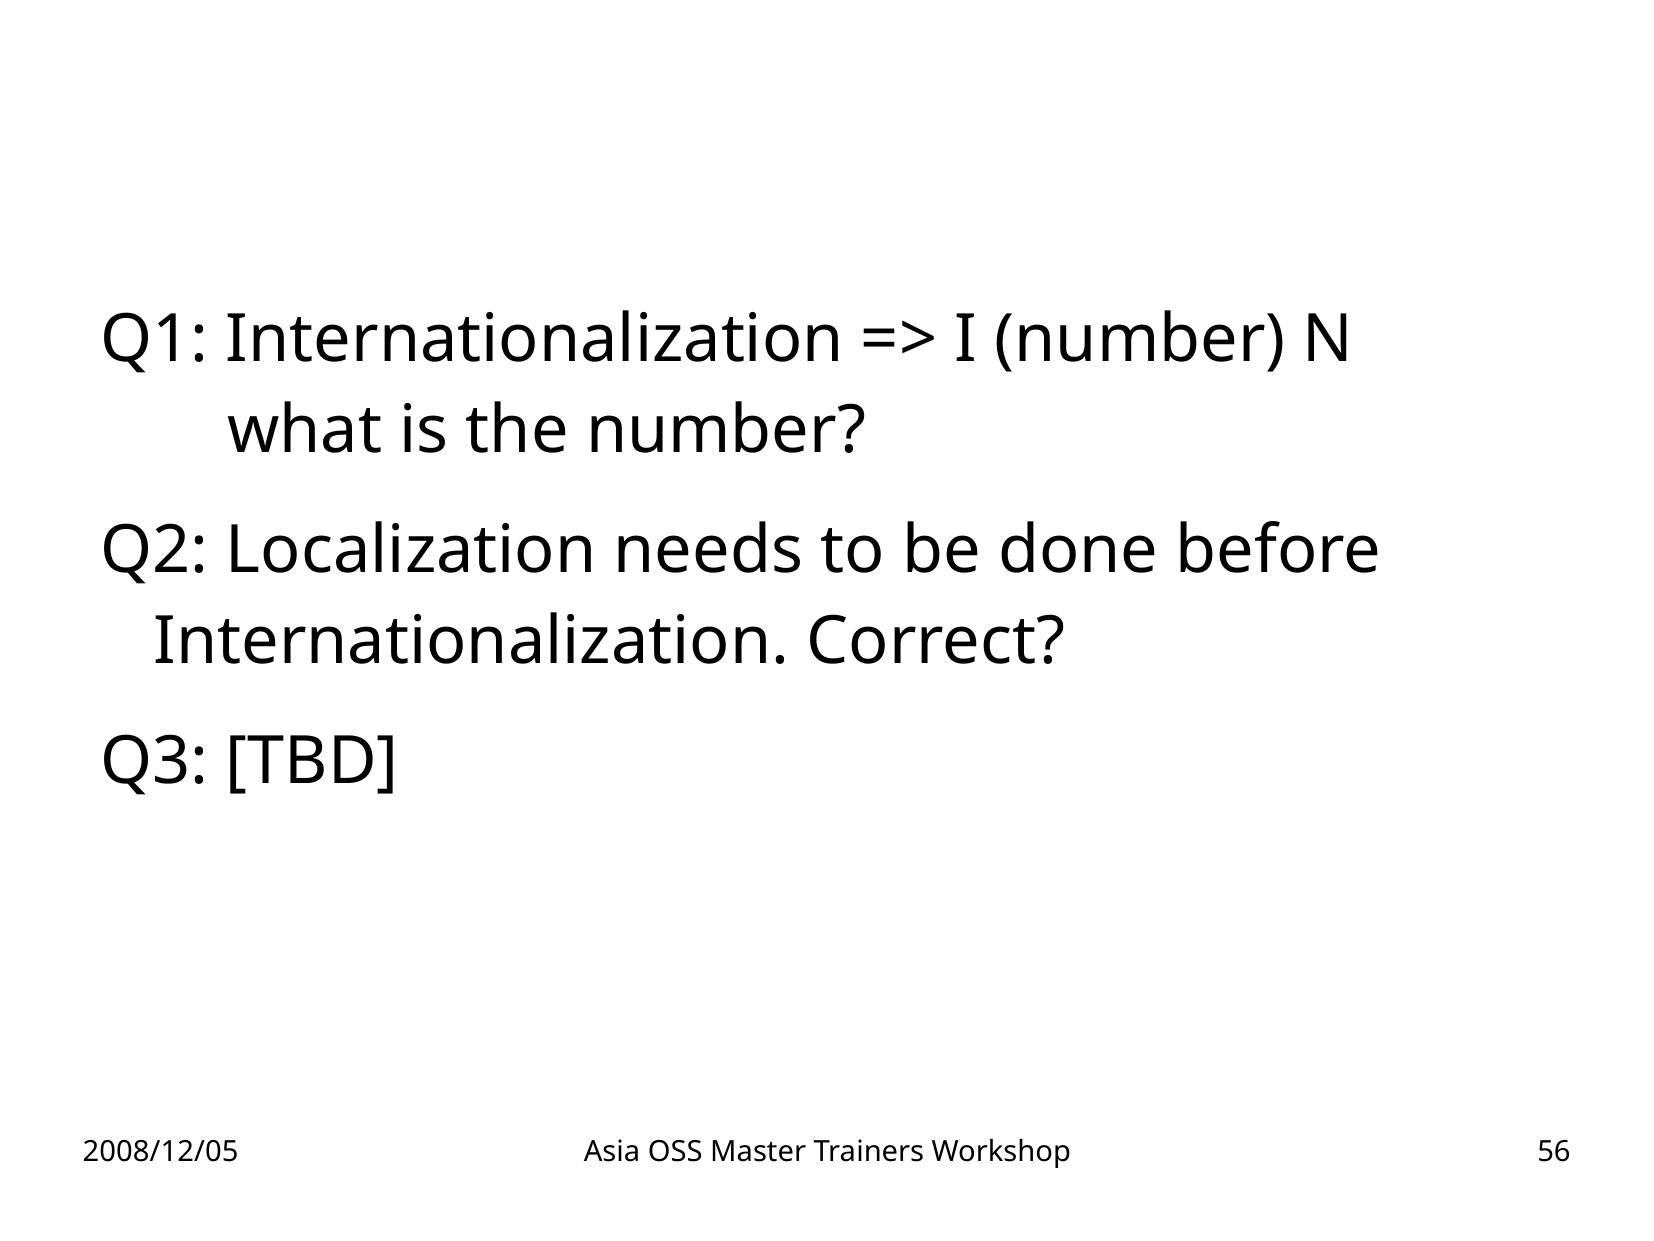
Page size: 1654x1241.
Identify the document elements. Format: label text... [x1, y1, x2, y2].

list Q1: Internationalization => I (number) N what is the number? Q2: Localization needs to be done before Internationalization. Correct? Q3: [TBD] [82, 290, 1571, 1094]
